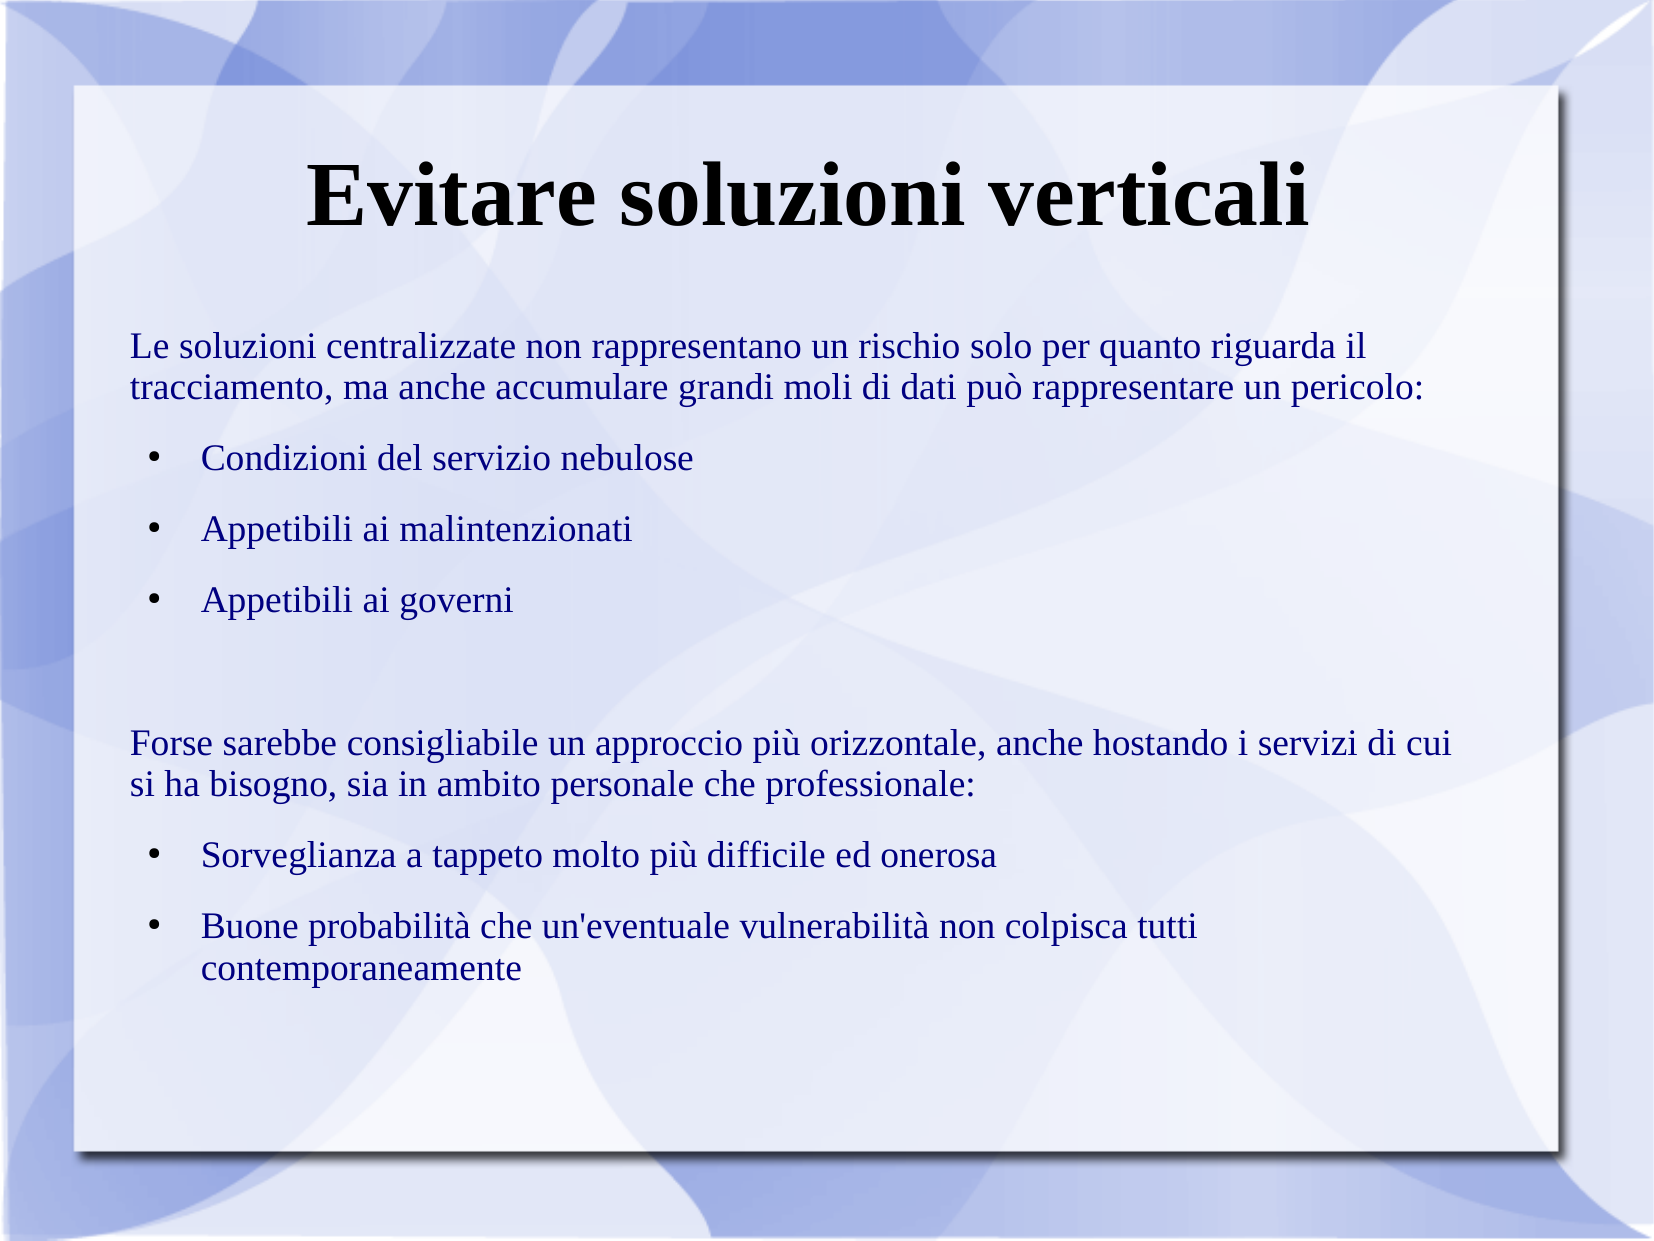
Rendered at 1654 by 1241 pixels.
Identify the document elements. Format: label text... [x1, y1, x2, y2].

title Evitare soluzioni verticali [82, 90, 1536, 298]
list Le soluzioni centralizzate non rappresentano un rischio solo per quanto riguarda il tracciamento, ma anche accumulare grandi moli di dati può rappresentare un pericolo: Condizioni del servizio nebulose Appetibili ai malintenzionati Appetibili ai governi Forse sarebbe consigliabile un approccio più orizzontale, anche hostando i servizi di cui si ha bisogno, sia in ambito personale che professionale: Sorveglianza a tappeto molto più difficile ed onerosa Buone probabilità che un'eventuale vulnerabilità non colpisca tutti contemporaneamente [129, 324, 1489, 1045]
picture [0, 0, 1654, 1241]
